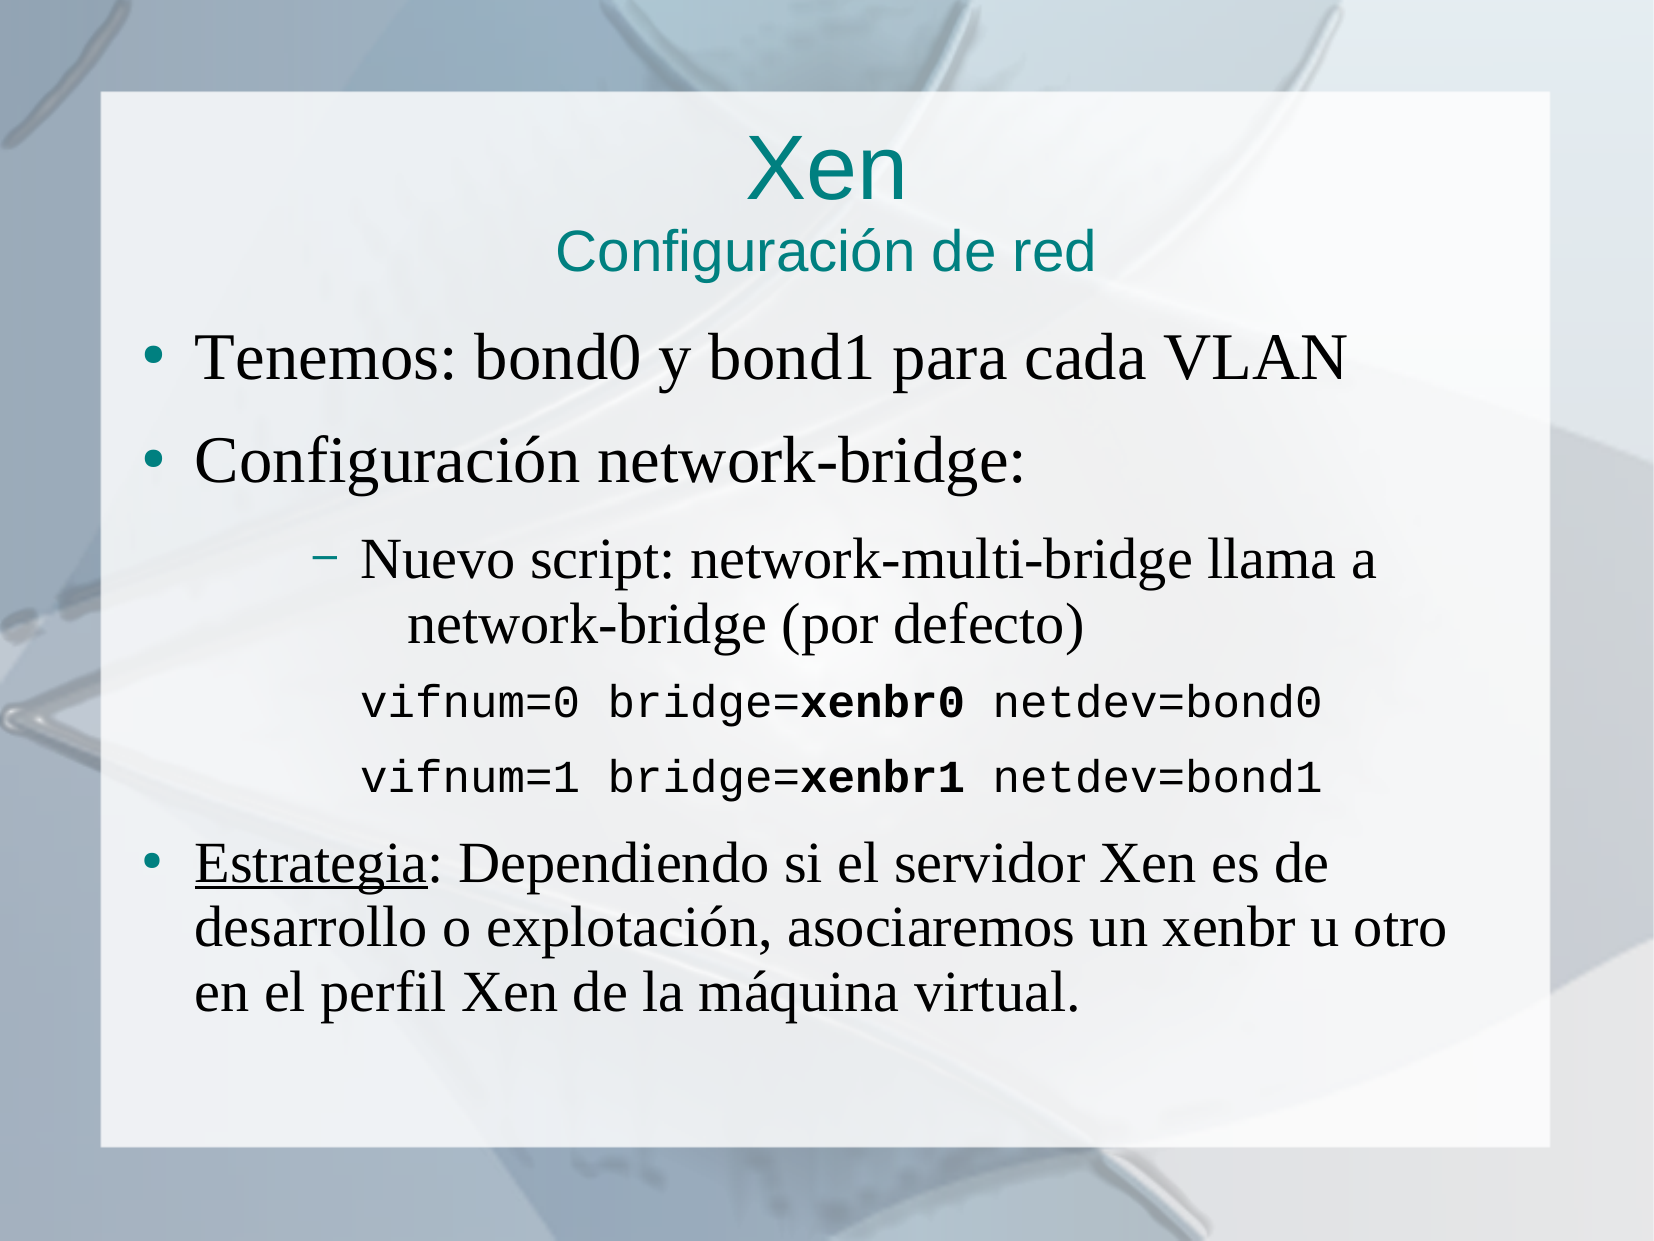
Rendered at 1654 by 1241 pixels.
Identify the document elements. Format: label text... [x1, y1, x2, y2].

title Xen Configuración de red [118, 104, 1536, 297]
list Tenemos: bond0 y bond1 para cada VLAN Configuración network-bridge: Nuevo script: network-multi-bridge llama a network-bridge (por defecto) vifnum=0 bridge=xenbr0 netdev=bond0 vifnum=1 bridge=xenbr1 netdev=bond1 Estrategia: Dependiendo si el servidor Xen es de desarrollo o explotación, asociaremos un xenbr u otro en el perfil Xen de la máquina virtual. [124, 319, 1489, 1124]
picture [0, 0, 1654, 1241]
